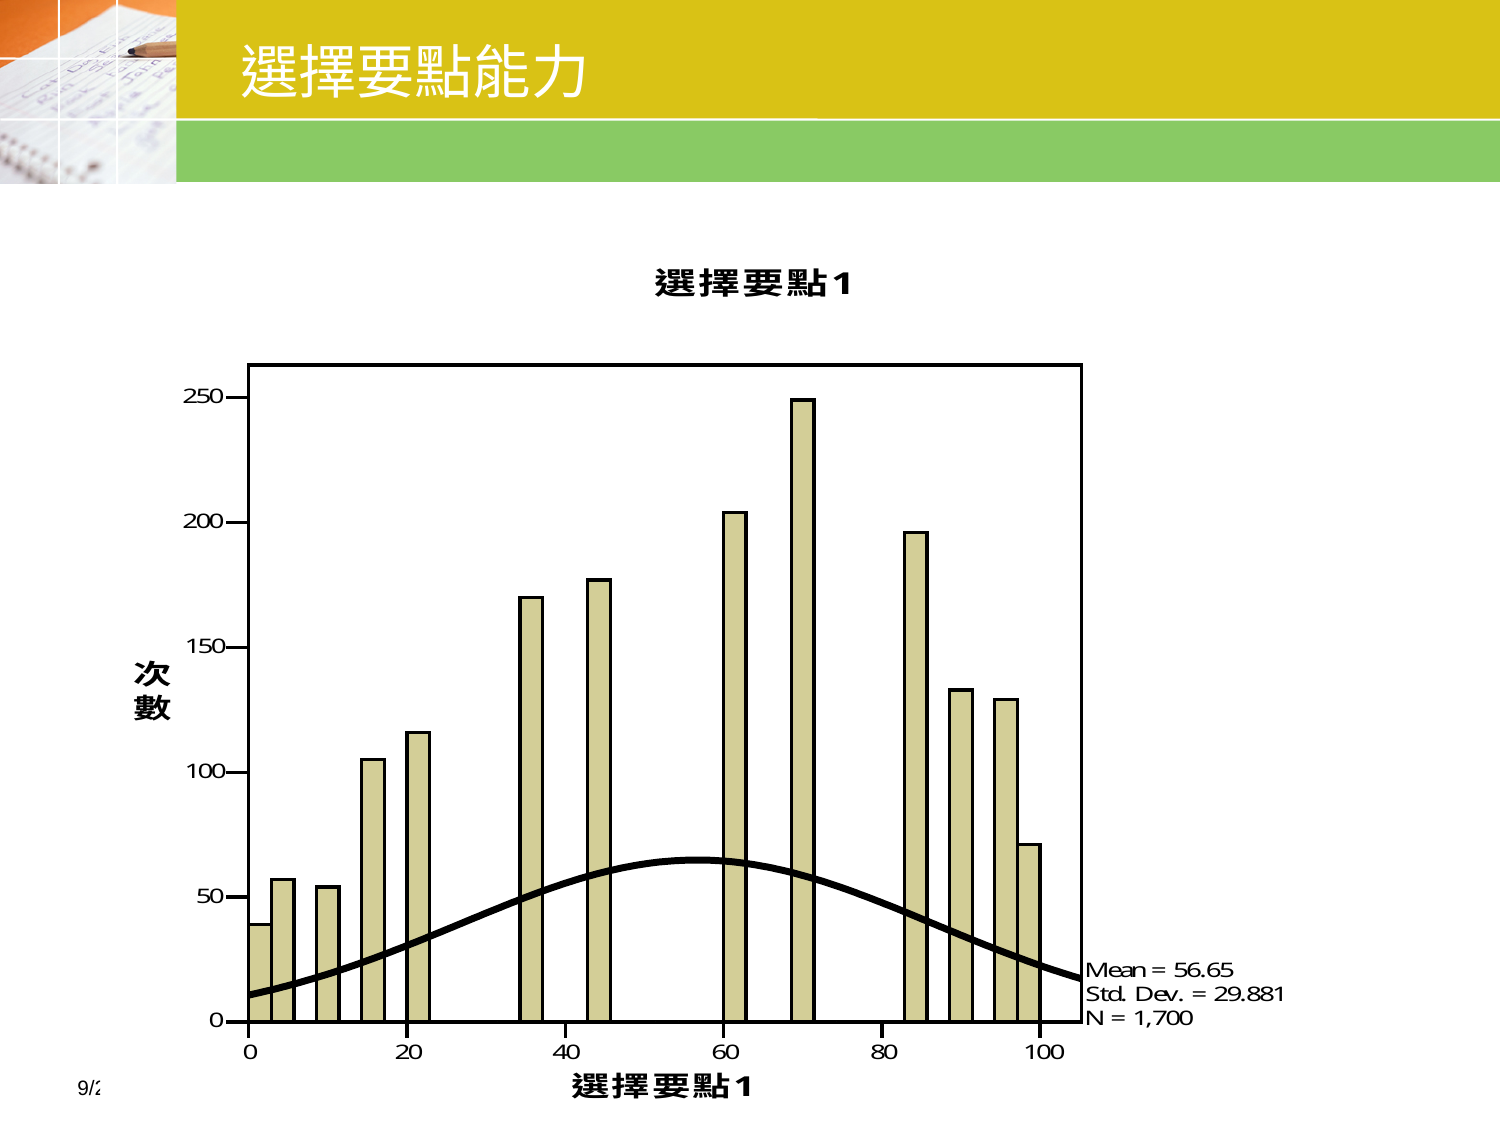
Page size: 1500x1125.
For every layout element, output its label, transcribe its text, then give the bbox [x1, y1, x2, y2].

picture [100, 184, 1412, 1125]
text_box [62, 1067, 100, 1111]
title 選擇要點能力 [225, 28, 1388, 109]
